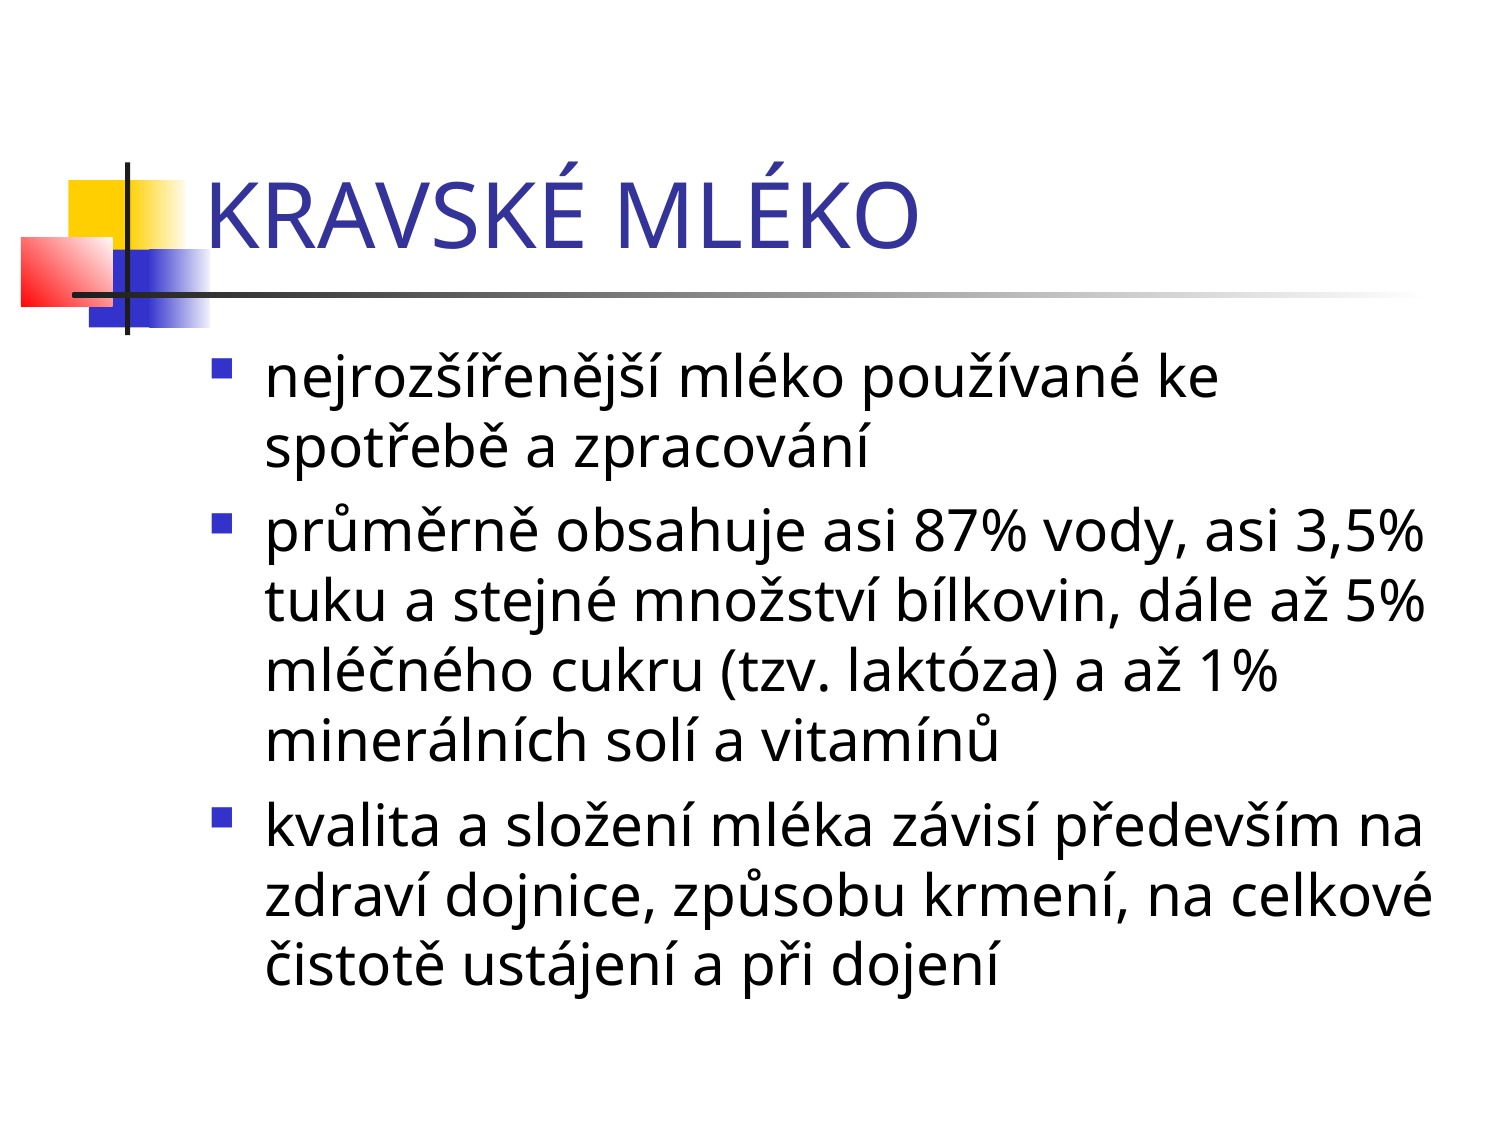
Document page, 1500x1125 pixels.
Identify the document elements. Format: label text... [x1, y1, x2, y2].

title KRAVSKÉ MLÉKO [188, 35, 1468, 276]
list nejrozšířenější mléko používané ke spotřebě a zpracování průměrně obsahuje asi 87% vody, asi 3,5% tuku a stejné množství bílkovin, dále až 5% mléčného cukru (tzv. laktóza) a až 1% minerálních solí a vitamínů kvalita a složení mléka závisí především na zdraví dojnice, způsobu krmení, na celkové čistotě ustájení a při dojení [193, 331, 1469, 1007]
